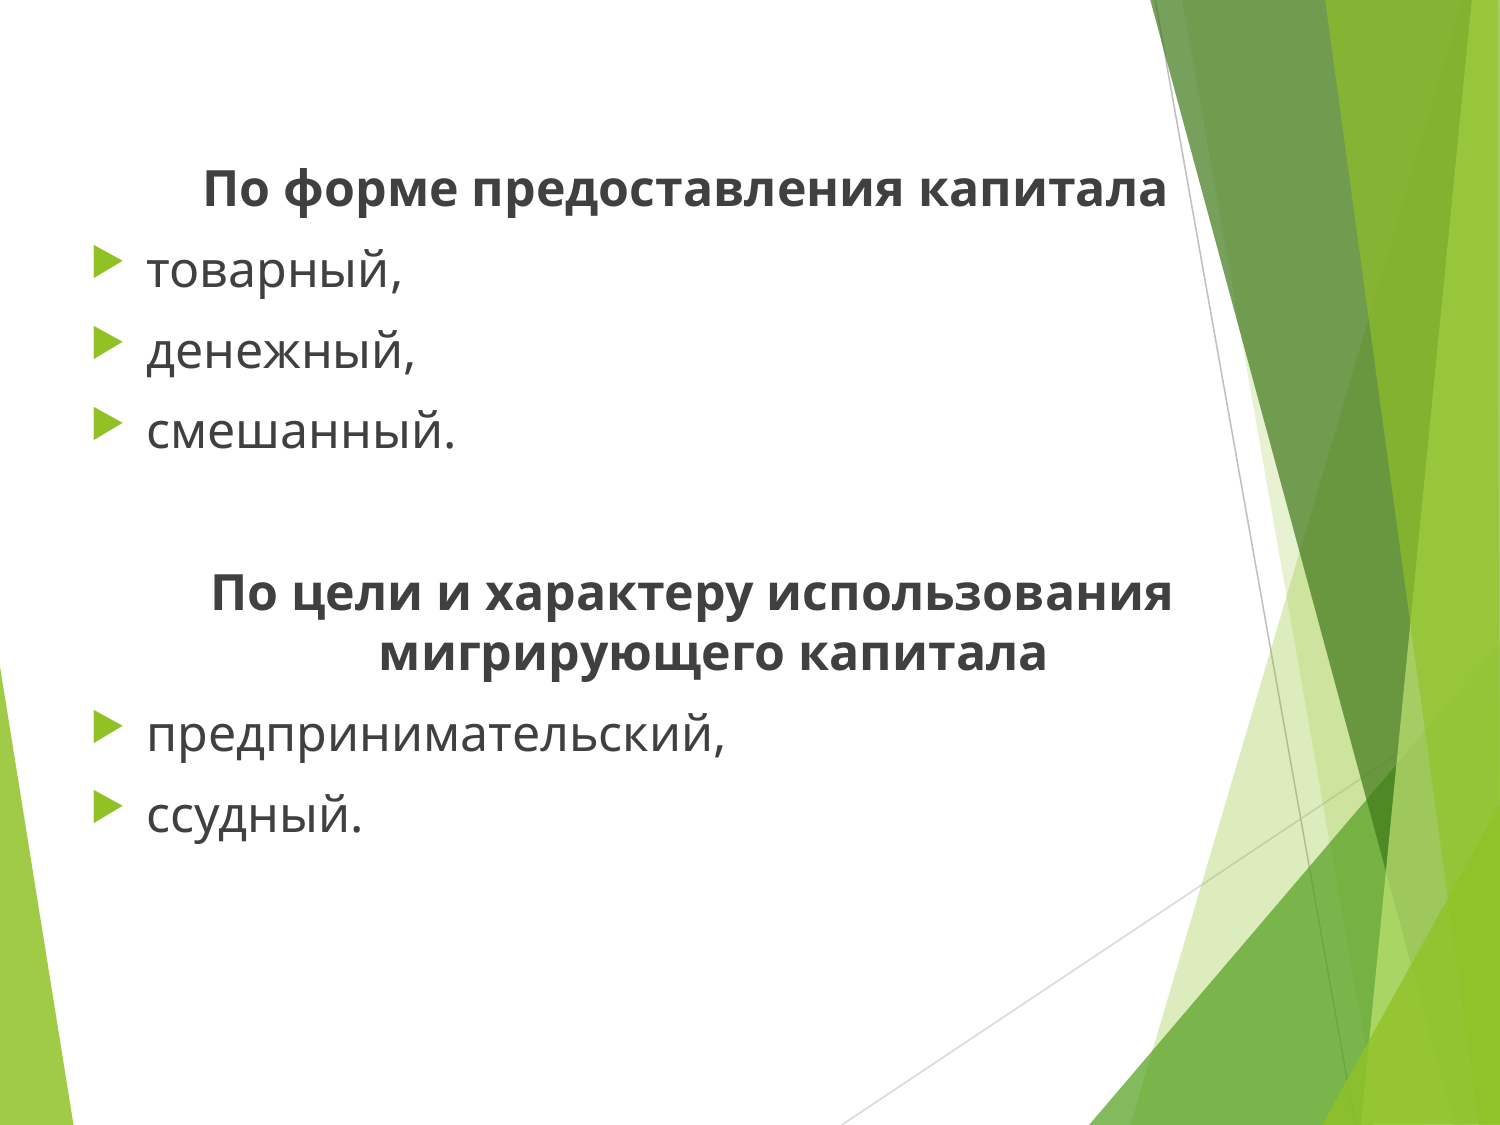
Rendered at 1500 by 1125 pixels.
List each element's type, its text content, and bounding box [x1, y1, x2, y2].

list По форме предоставления капитала товарный, денежный, смешанный. По цели и характеру использования мигрирующего капитала предпринимательский, ссудный. [75, 160, 1426, 1000]
